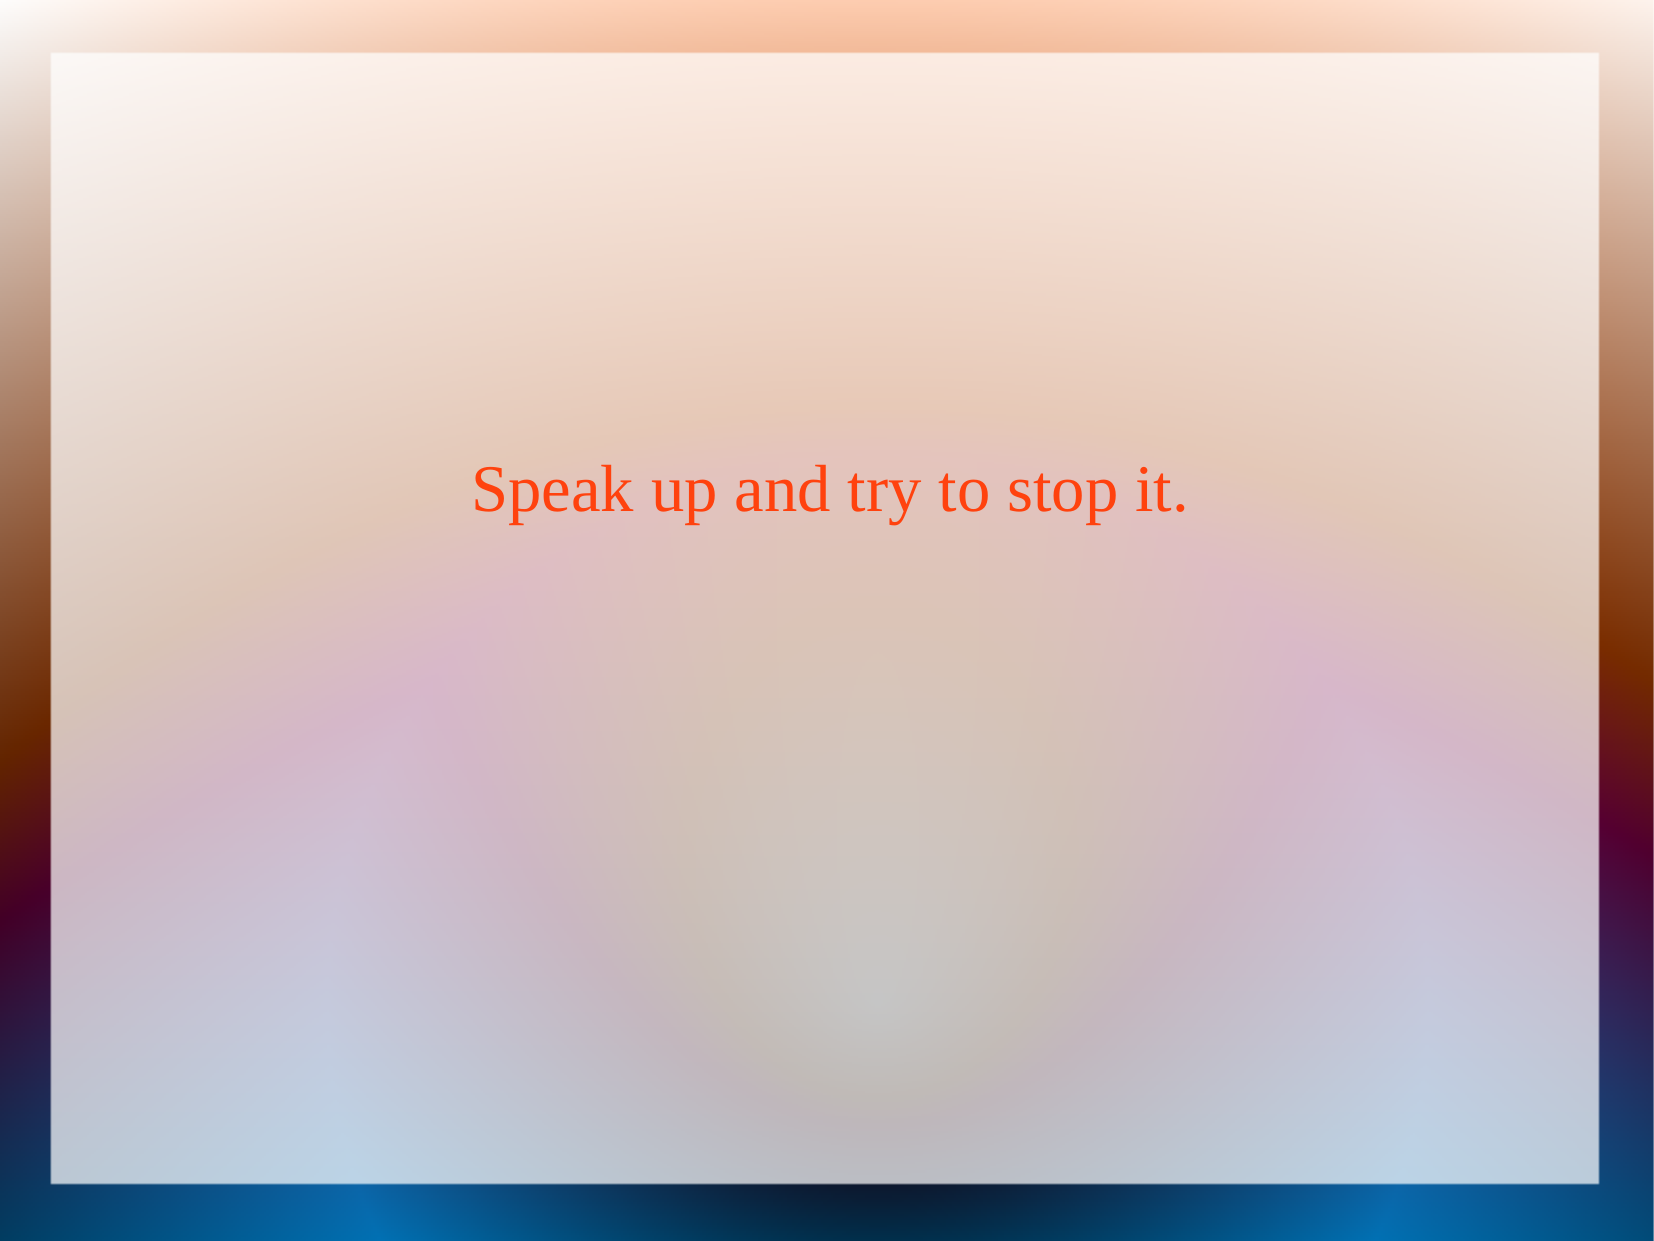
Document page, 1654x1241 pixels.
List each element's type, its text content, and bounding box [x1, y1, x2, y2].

picture [0, 0, 1654, 1241]
subtitle Speak up and try to stop it. [86, 74, 1576, 1053]
